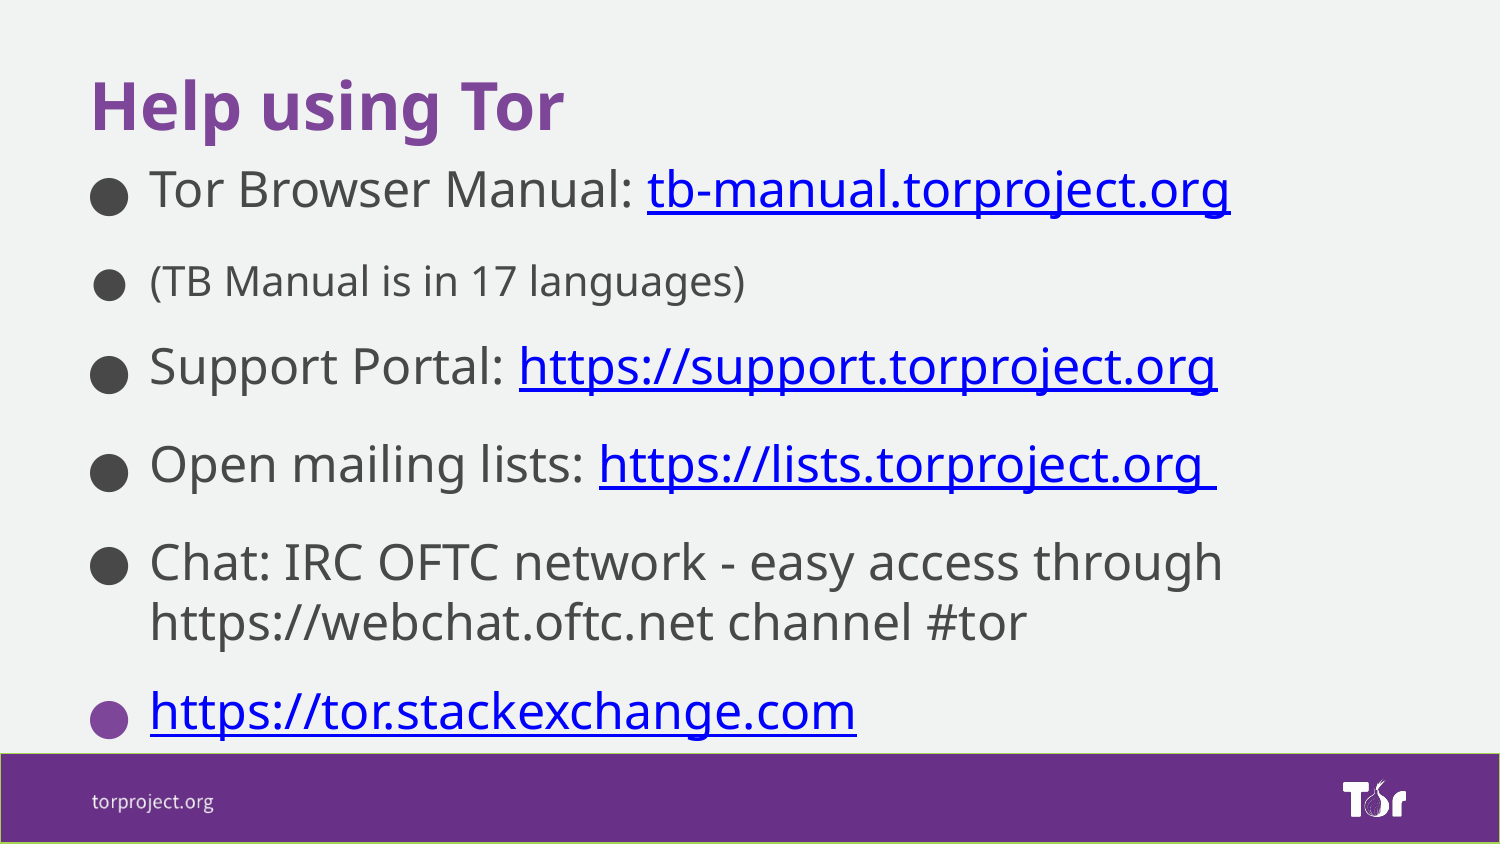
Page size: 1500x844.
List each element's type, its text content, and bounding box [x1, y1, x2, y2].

text_box Help using Tor [75, 33, 1425, 174]
picture [1343, 778, 1406, 817]
text_box Tor Browser Manual: tb-manual.torproject.org (TB Manual is in 17 languages) Support Portal: https://support.torproject.org Open mailing lists: https://lists.torproject.org Chat: IRC OFTC network - easy access through https://webchat.oftc.net channel #tor https://tor.stackexchange.com [60, 149, 1410, 707]
picture [75, 780, 604, 821]
